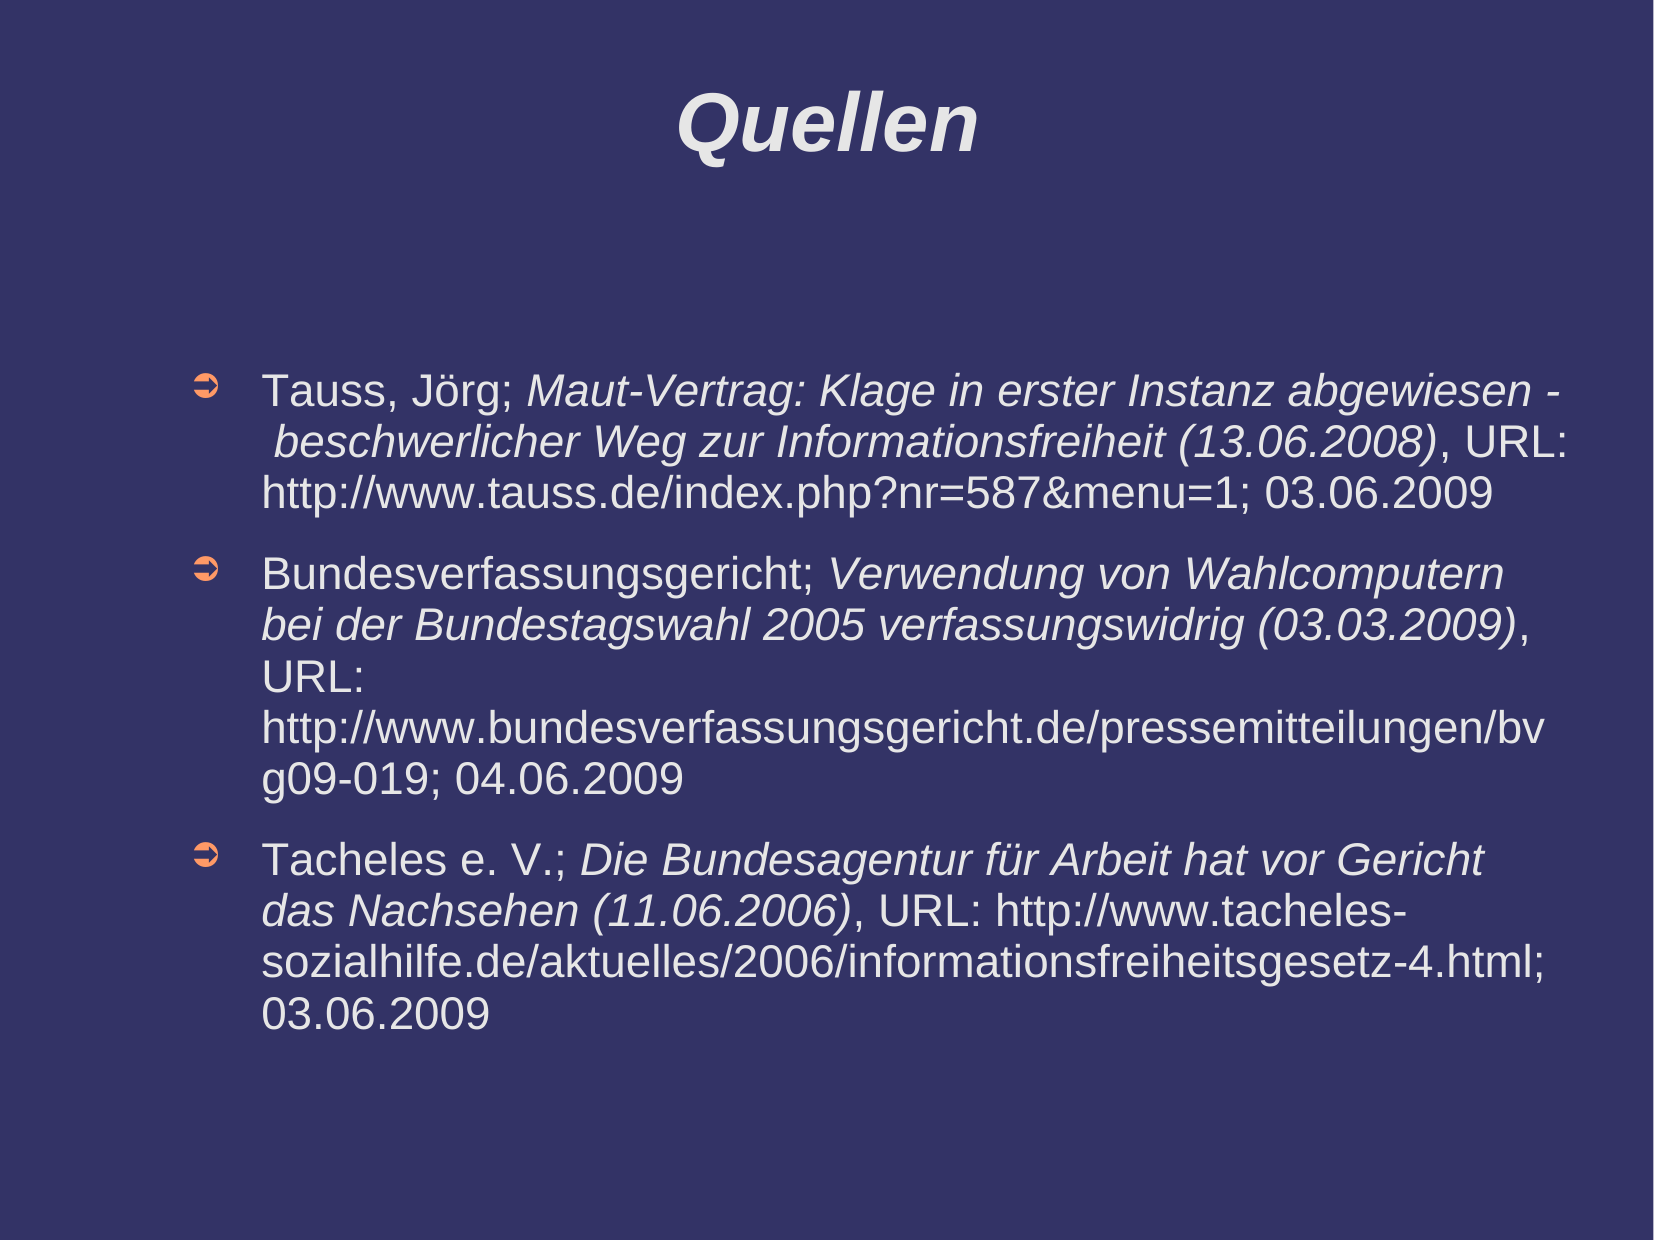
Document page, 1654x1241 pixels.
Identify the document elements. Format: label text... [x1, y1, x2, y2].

title Quellen [121, 19, 1534, 227]
list Tauss, Jörg; Maut-Vertrag: Klage in erster Instanz abgewiesen - beschwerlicher Weg zur Informationsfreiheit (13.06.2008), URL: http://www.tauss.de/index.php?nr=587&menu=1; 03.06.2009 Bundesverfassungsgericht; Verwendung von Wahlcomputern bei der Bundestagswahl 2005 verfassungswidrig (03.03.2009), URL: http://www.bundesverfassungsgericht.de/pressemitteilungen/bvg09-019; 04.06.2009 Tacheles e. V.; Die Bundesagentur für Arbeit hat vor Gericht das Nachsehen (11.06.2006), URL: http://www.tacheles-sozialhilfe.de/aktuelles/2006/informationsfreiheitsgesetz-4.html; 03.06.2009 [178, 364, 1570, 1147]
